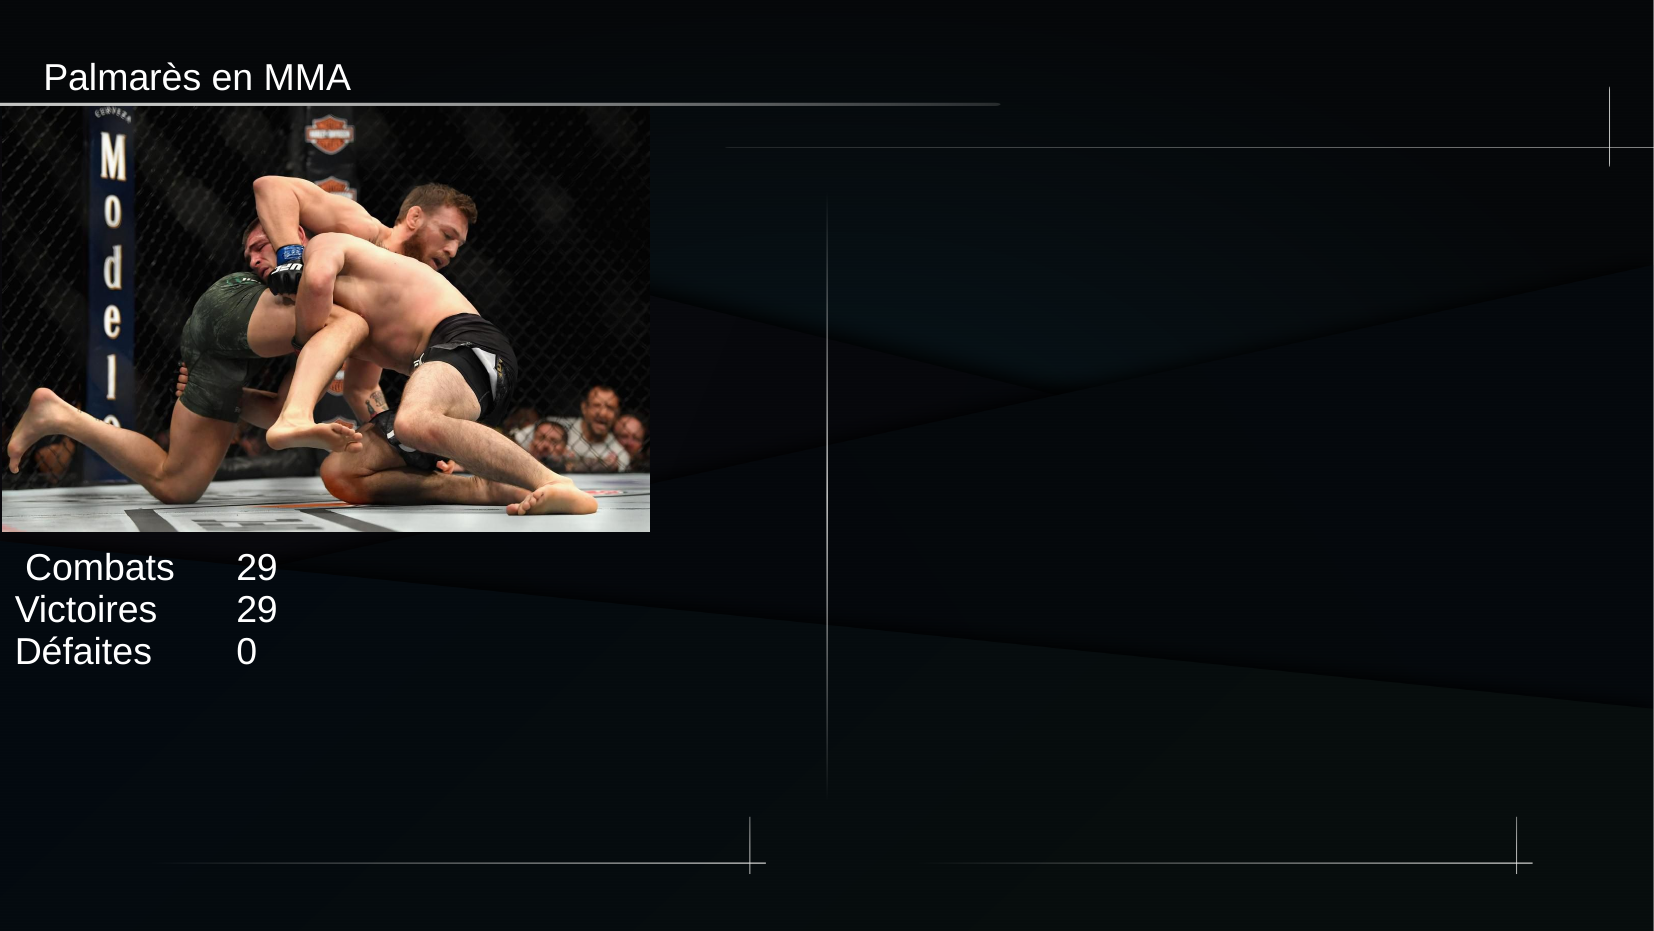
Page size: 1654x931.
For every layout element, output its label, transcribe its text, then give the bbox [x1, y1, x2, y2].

text_box Combats 29 Victoires 29 Défaites 0 [0, 538, 444, 745]
picture [0, 0, 1654, 931]
text_box Palmarès en MMA [28, 49, 367, 106]
